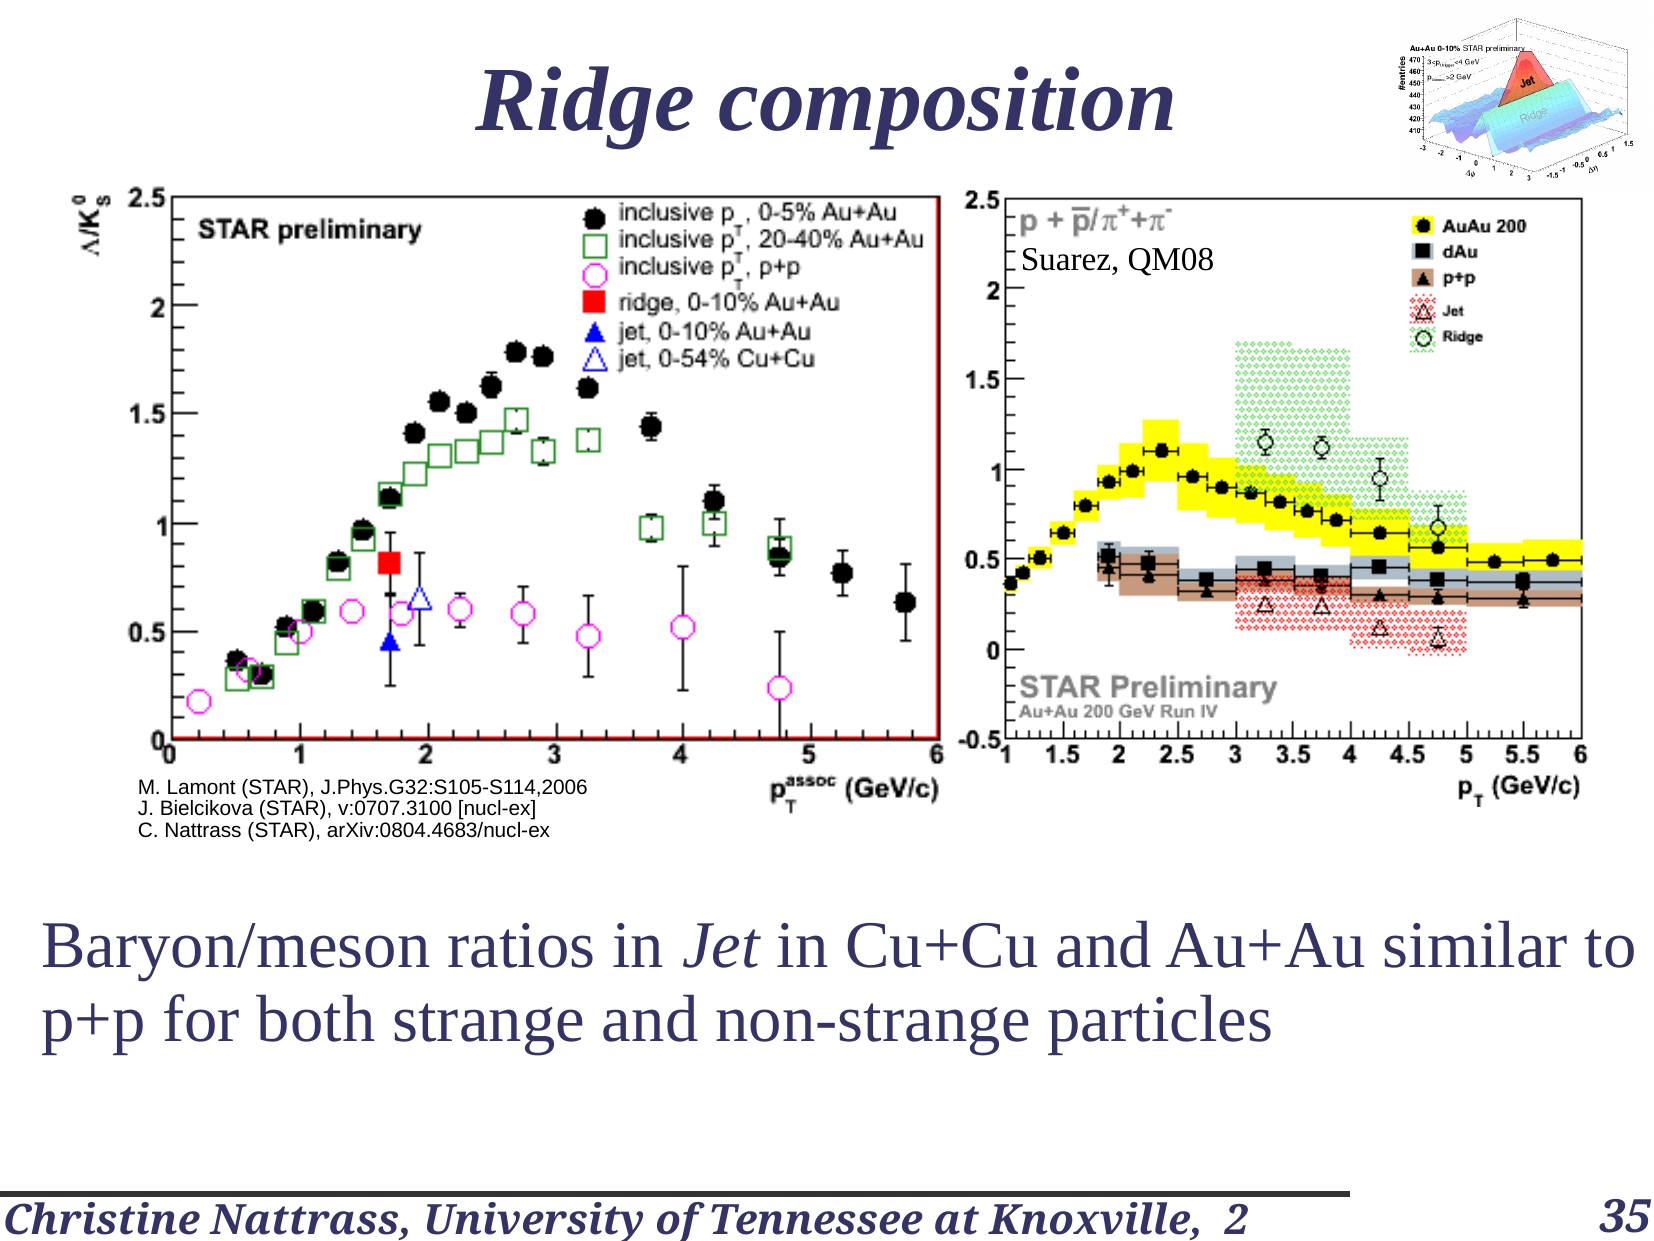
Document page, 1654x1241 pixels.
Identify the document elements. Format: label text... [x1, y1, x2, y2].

text_box M. Lamont (STAR), J.Phys.G32:S105-S114,2006 J. Bielcikova (STAR), v:0707.3100 [nucl-ex] C. Nattrass (STAR), arXiv:0804.4683/nucl-ex [123, 769, 724, 820]
title Ridge composition [82, 0, 1571, 204]
list Baryon/meson ratios in Jet in Cu+Cu and Au+Au similar to p+p for both strange and non-strange particles [41, 907, 1654, 1060]
text_box Suarez, QM08 [1006, 232, 1307, 285]
picture [68, 0, 1654, 816]
